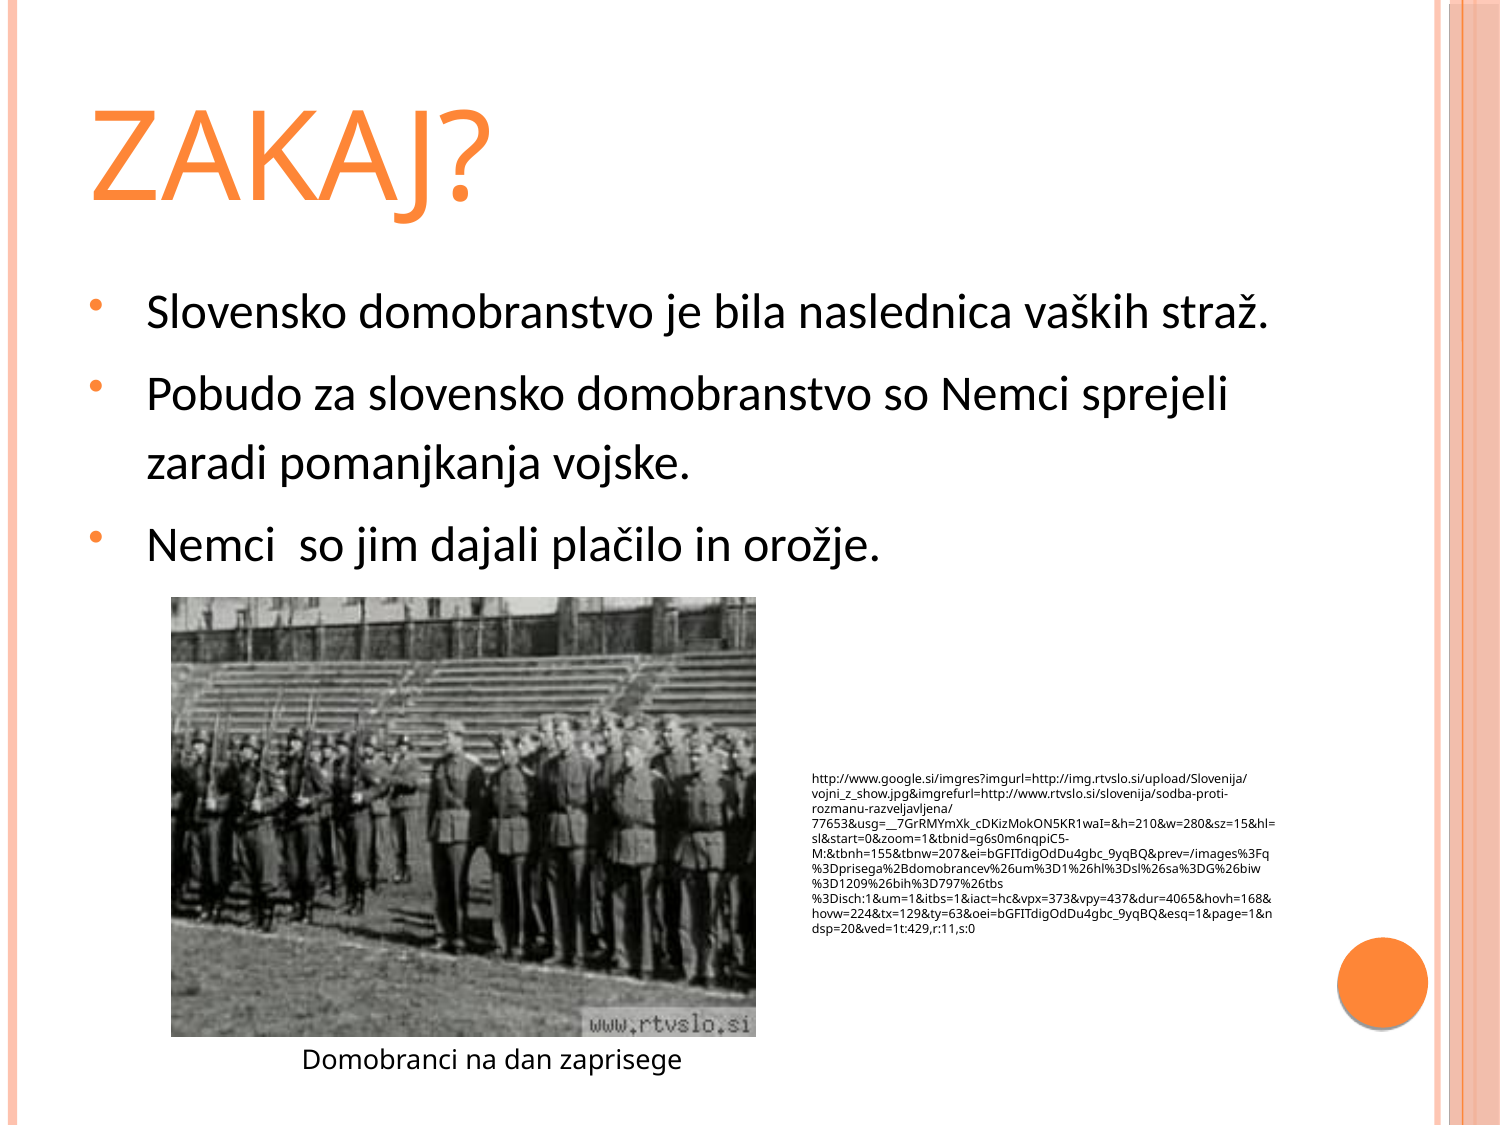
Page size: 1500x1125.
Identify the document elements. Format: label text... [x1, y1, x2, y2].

title ZAKAJ? [75, 45, 1300, 233]
picture [171, 597, 756, 1037]
text_box http://www.google.si/imgres?imgurl=http://img.rtvslo.si/upload/Slovenija/vojni_z_show.jpg&imgrefurl=http://www.rtvslo.si/slovenija/sodba-proti-rozmanu-razveljavljena/77653&usg=__7GrRMYmXk_cDKizMokON5KR1waI=&h=210&w=280&sz=15&hl=sl&start=0&zoom=1&tbnid=g6s0m6nqpiC5-M:&tbnh=155&tbnw=207&ei=bGFITdigOdDu4gbc_9yqBQ&prev=/images%3Fq%3Dprisega%2Bdomobrancev%26um%3D1%26hl%3Dsl%26sa%3DG%26biw%3D1209%26bih%3D797%26tbs%3Disch:1&um=1&itbs=1&iact=hc&vpx=373&vpy=437&dur=4065&hovh=168&hovw=224&tx=129&ty=63&oei=bGFITdigOdDu4gbc_9yqBQ&esq=1&page=1&ndsp=20&ved=1t:429,r:11,s:0 [797, 763, 1294, 944]
list Slovensko domobranstvo je bila naslednica vaških straž. Pobudo za slovensko domobranstvo so Nemci sprejeli zaradi pomanjkanja vojske. Nemci so jim dajali plačilo in orožje. [75, 262, 1300, 1062]
text_box Domobranci na dan zaprisege [286, 1034, 698, 1083]
